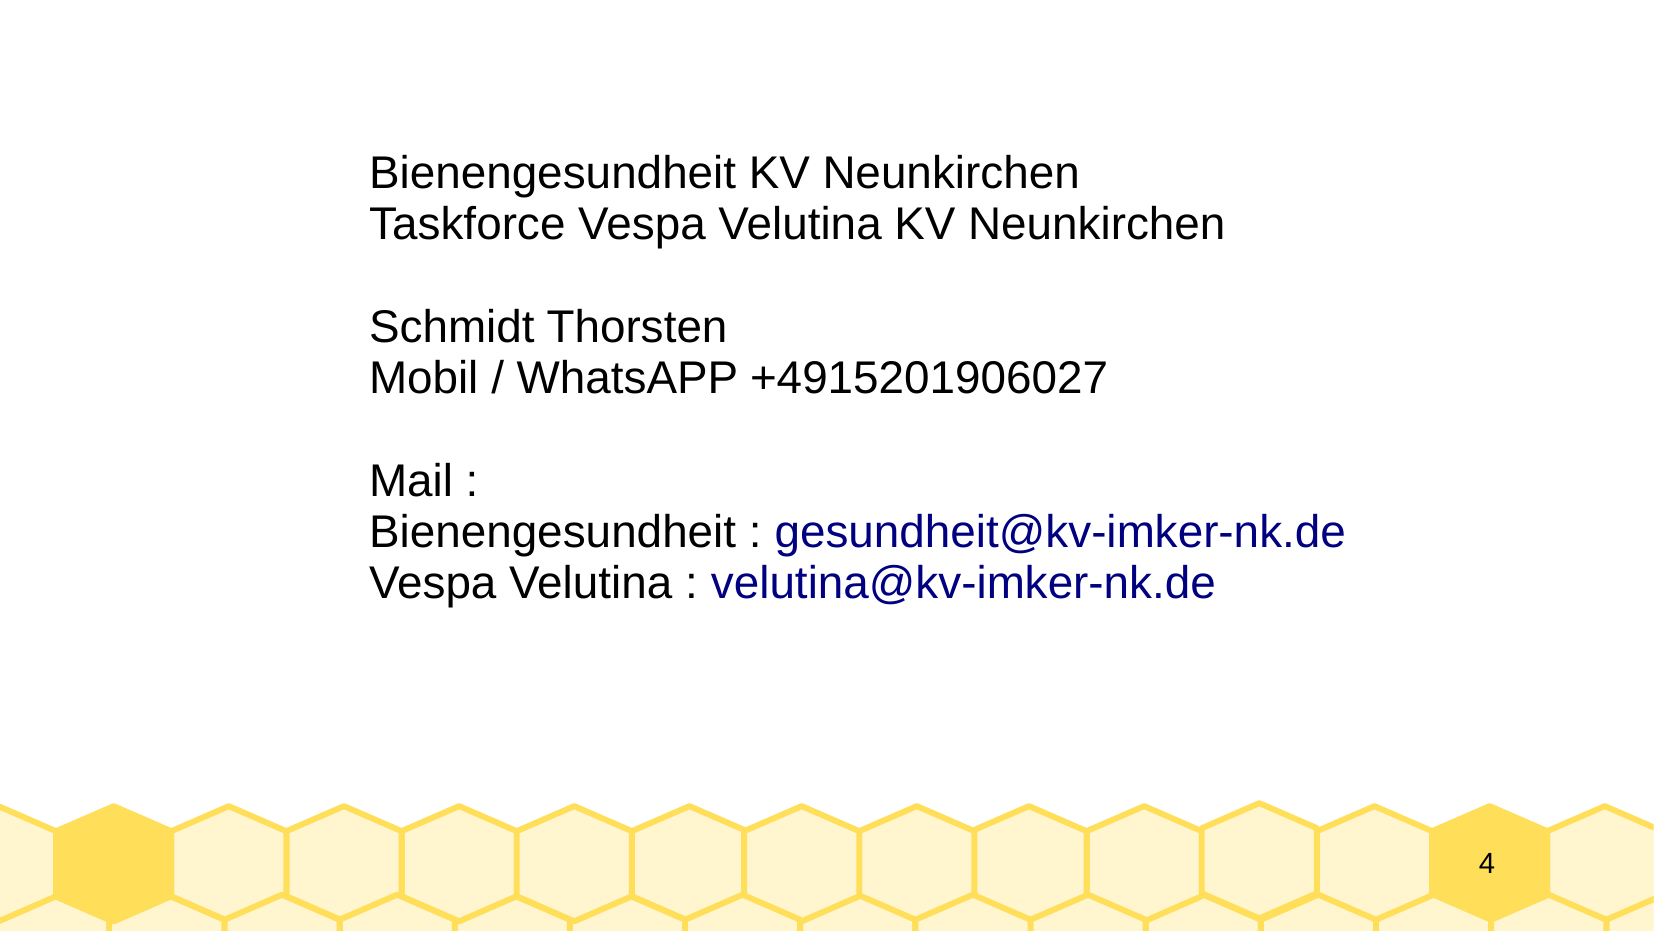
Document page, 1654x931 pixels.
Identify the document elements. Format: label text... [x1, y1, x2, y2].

text_box Bienengesundheit KV Neunkirchen Taskforce Vespa Velutina KV Neunkirchen Schmidt Thorsten Mobil / WhatsAPP +4915201906027 Mail : Bienengesundheit : gesundheit@kv-imker-nk.de Vespa Velutina : velutina@kv-imker-nk.de [354, 29, 1388, 768]
